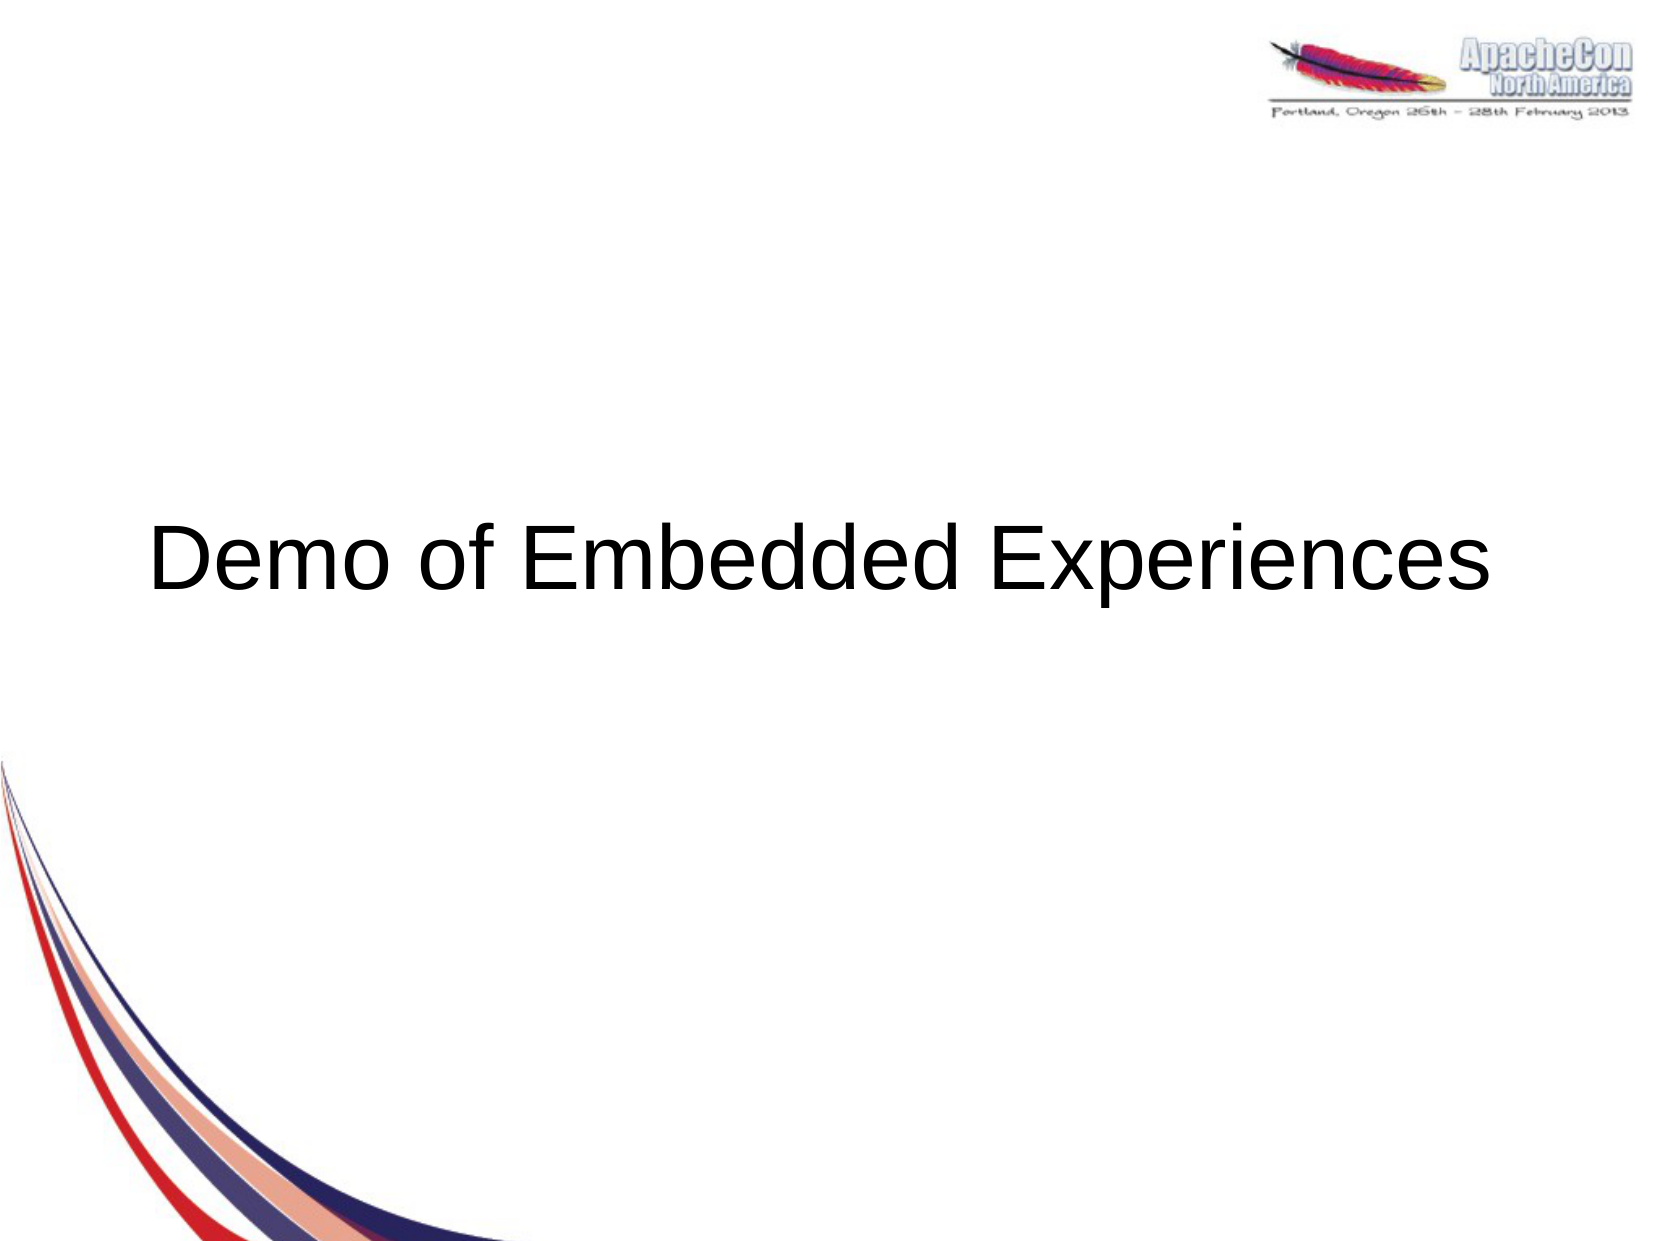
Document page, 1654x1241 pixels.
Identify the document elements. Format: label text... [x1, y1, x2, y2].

picture [0, 0, 1654, 1241]
title Demo of Embedded Experiences [147, 501, 1506, 615]
